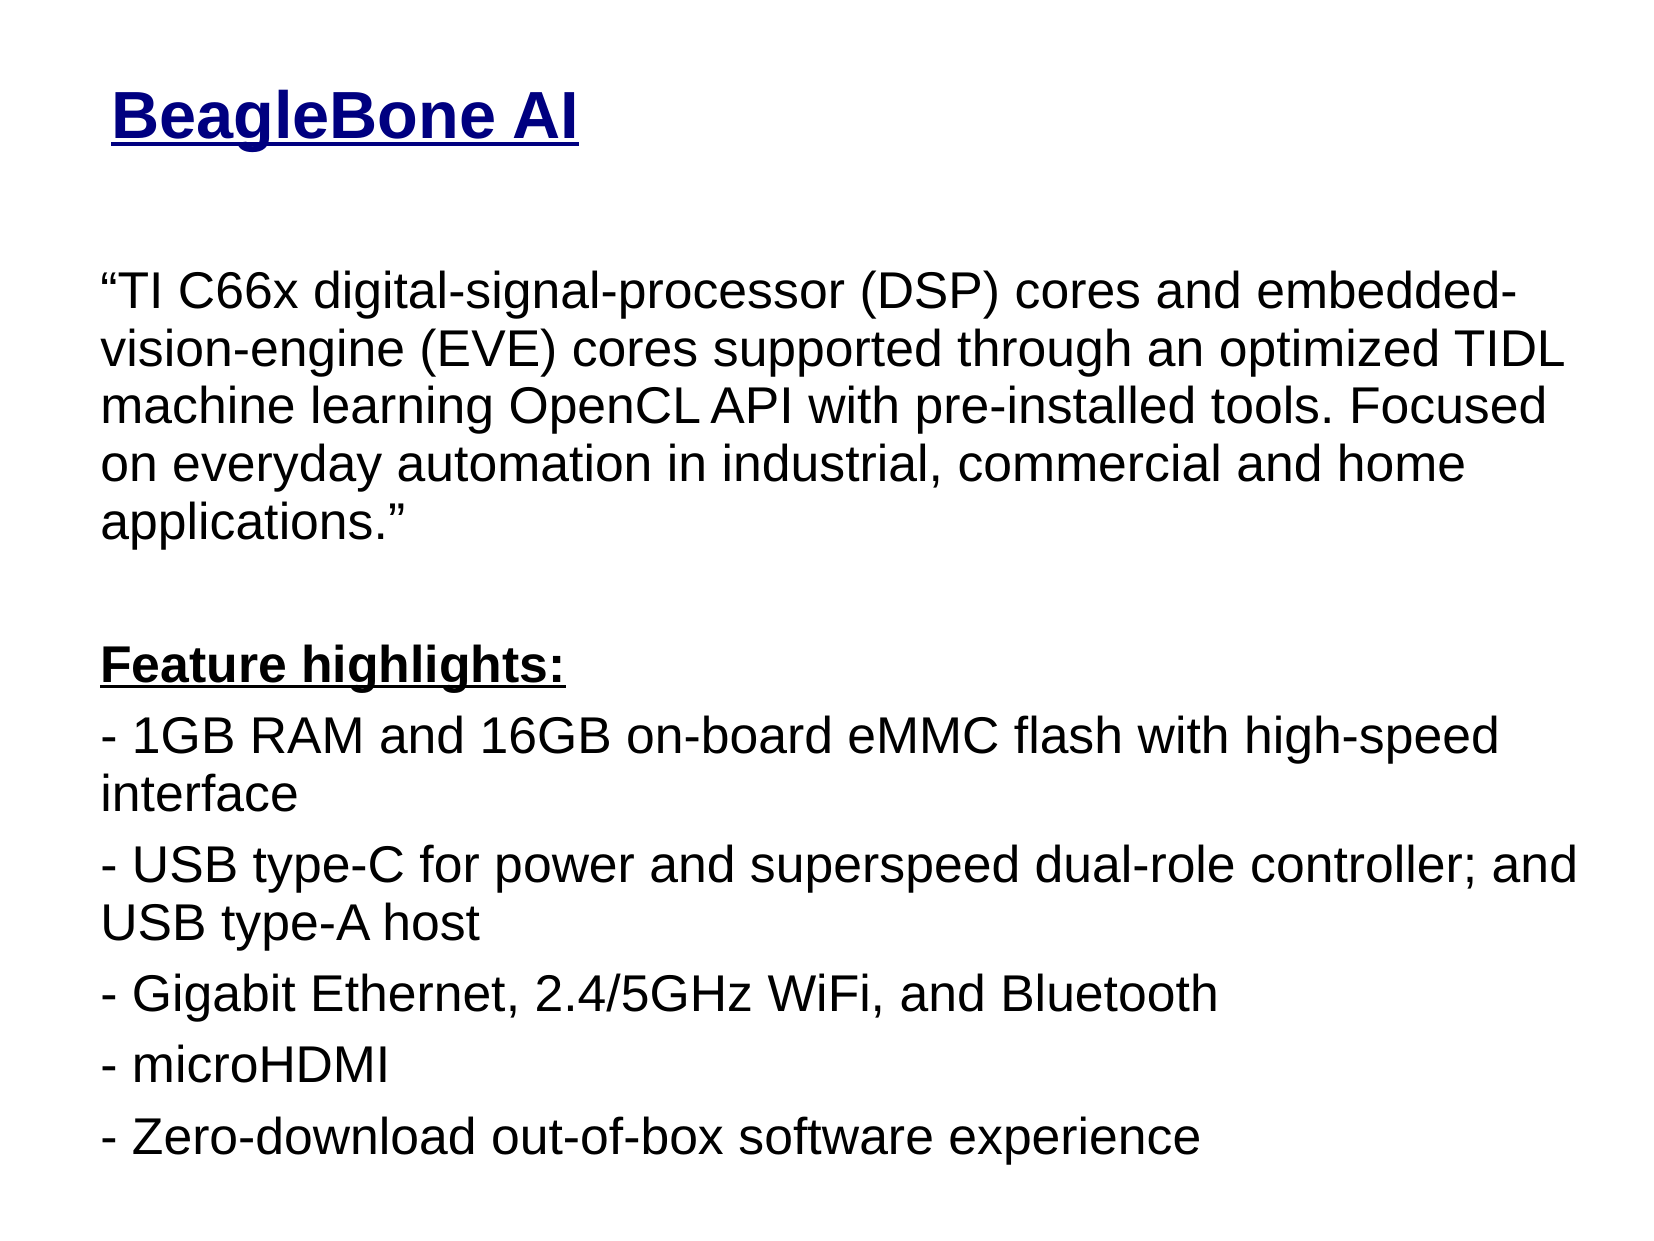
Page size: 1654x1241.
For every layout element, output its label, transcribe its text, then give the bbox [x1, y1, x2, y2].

list BeagleBone AI [111, 77, 1600, 797]
list “TI C66x digital-signal-processor (DSP) cores and embedded-vision-engine (EVE) cores supported through an optimized TIDL machine learning OpenCL API with pre-installed tools. Focused on everyday automation in industrial, commercial and home applications.” Feature highlights: - 1GB RAM and 16GB on-board eMMC flash with high-speed interface - USB type-C for power and superspeed dual-role controller; and USB type-A host - Gigabit Ethernet, 2.4/5GHz WiFi, and Bluetooth - microHDMI - Zero-download out-of-box software experience [100, 118, 1589, 1171]
